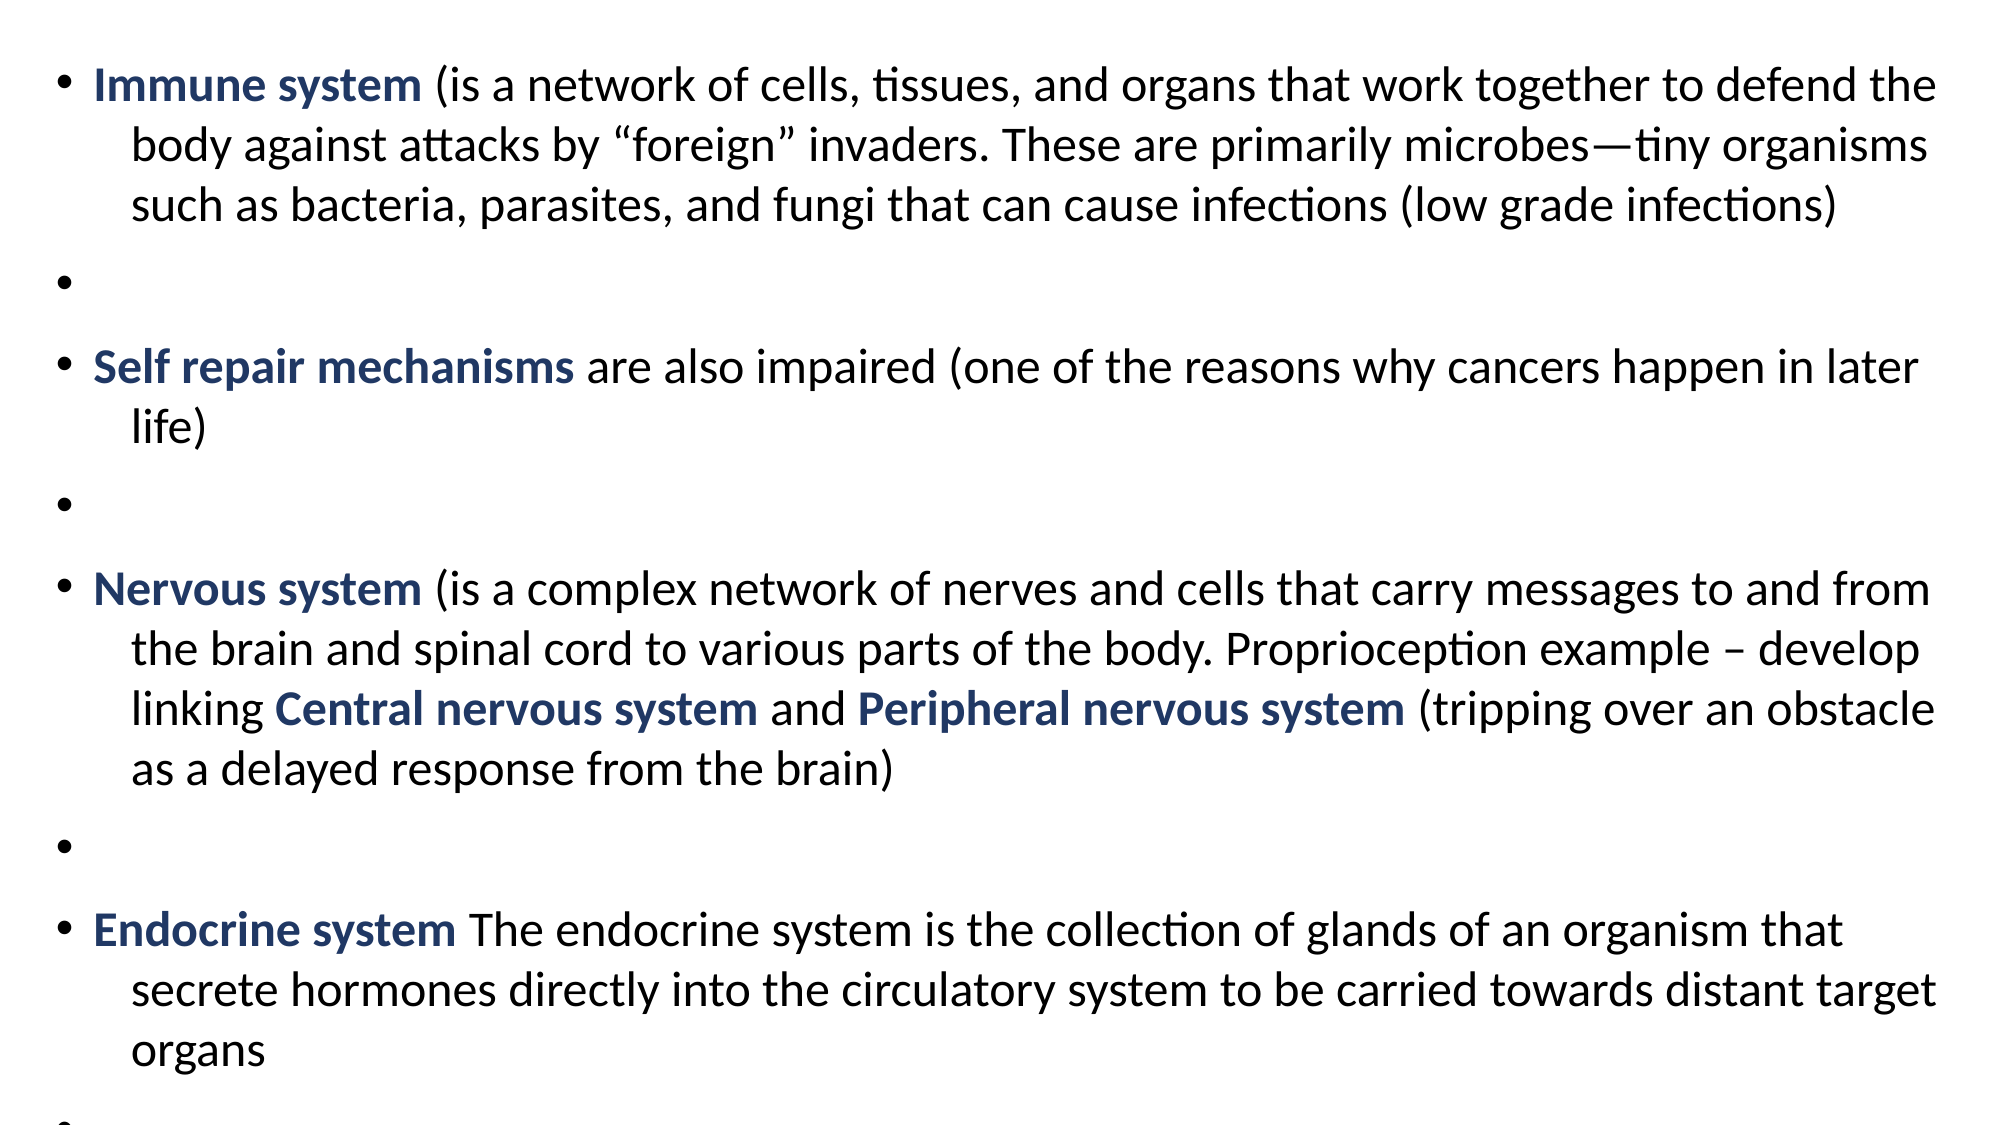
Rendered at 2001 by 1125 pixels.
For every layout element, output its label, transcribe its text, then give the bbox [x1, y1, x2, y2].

list Immune system (is a network of cells, tissues, and organs that work together to defend the body against attacks by “foreign” invaders. These are primarily microbes—tiny organisms such as bacteria, parasites, and fungi that can cause infections (low grade infections) Self repair mechanisms are also impaired (one of the reasons why cancers happen in later life) Nervous system (is a complex network of nerves and cells that carry messages to and from the brain and spinal cord to various parts of the body. Proprioception example – develop linking Central nervous system and Peripheral nervous system (tripping over an obstacle as a delayed response from the brain) Endocrine system The endocrine system is the collection of glands of an organism that secrete hormones directly into the circulatory system to be carried towards distant target organs [40, 44, 2000, 1095]
